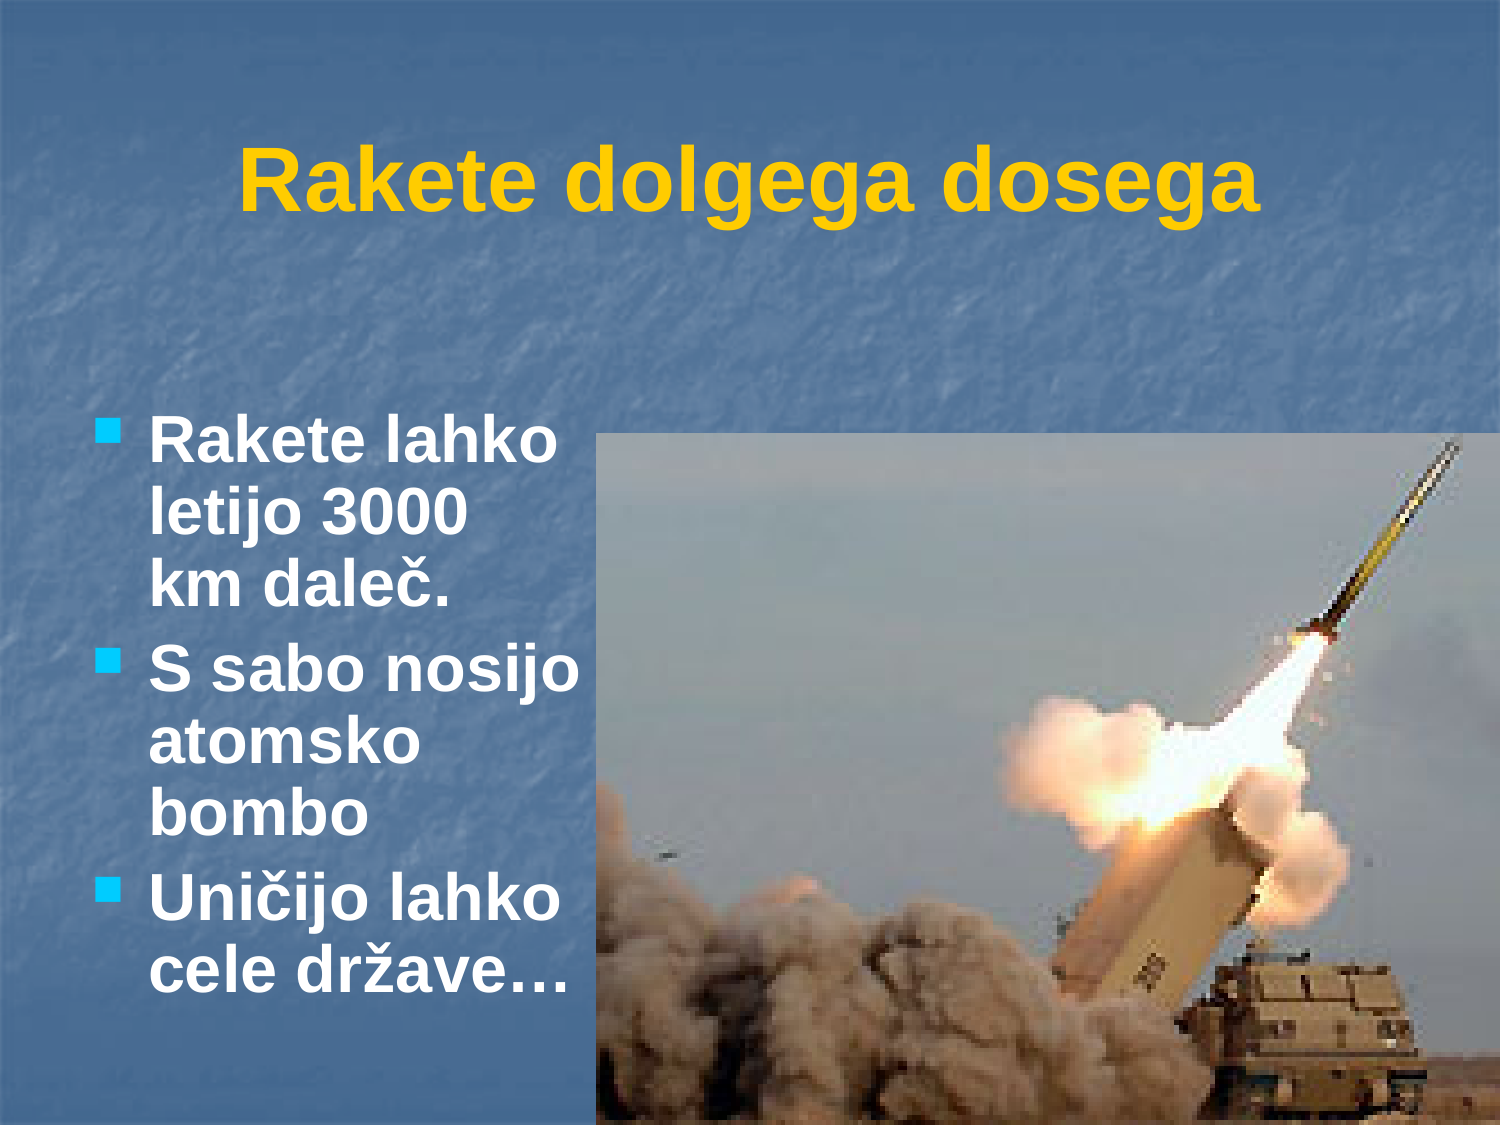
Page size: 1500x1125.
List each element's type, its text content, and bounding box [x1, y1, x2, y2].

title Rakete dolgega dosega [75, 62, 1425, 288]
picture [0, 0, 1500, 1125]
list Rakete lahko letijo 3000 km daleč. S sabo nosijo atomsko bombo Uničijo lahko cele države… [76, 397, 599, 1073]
